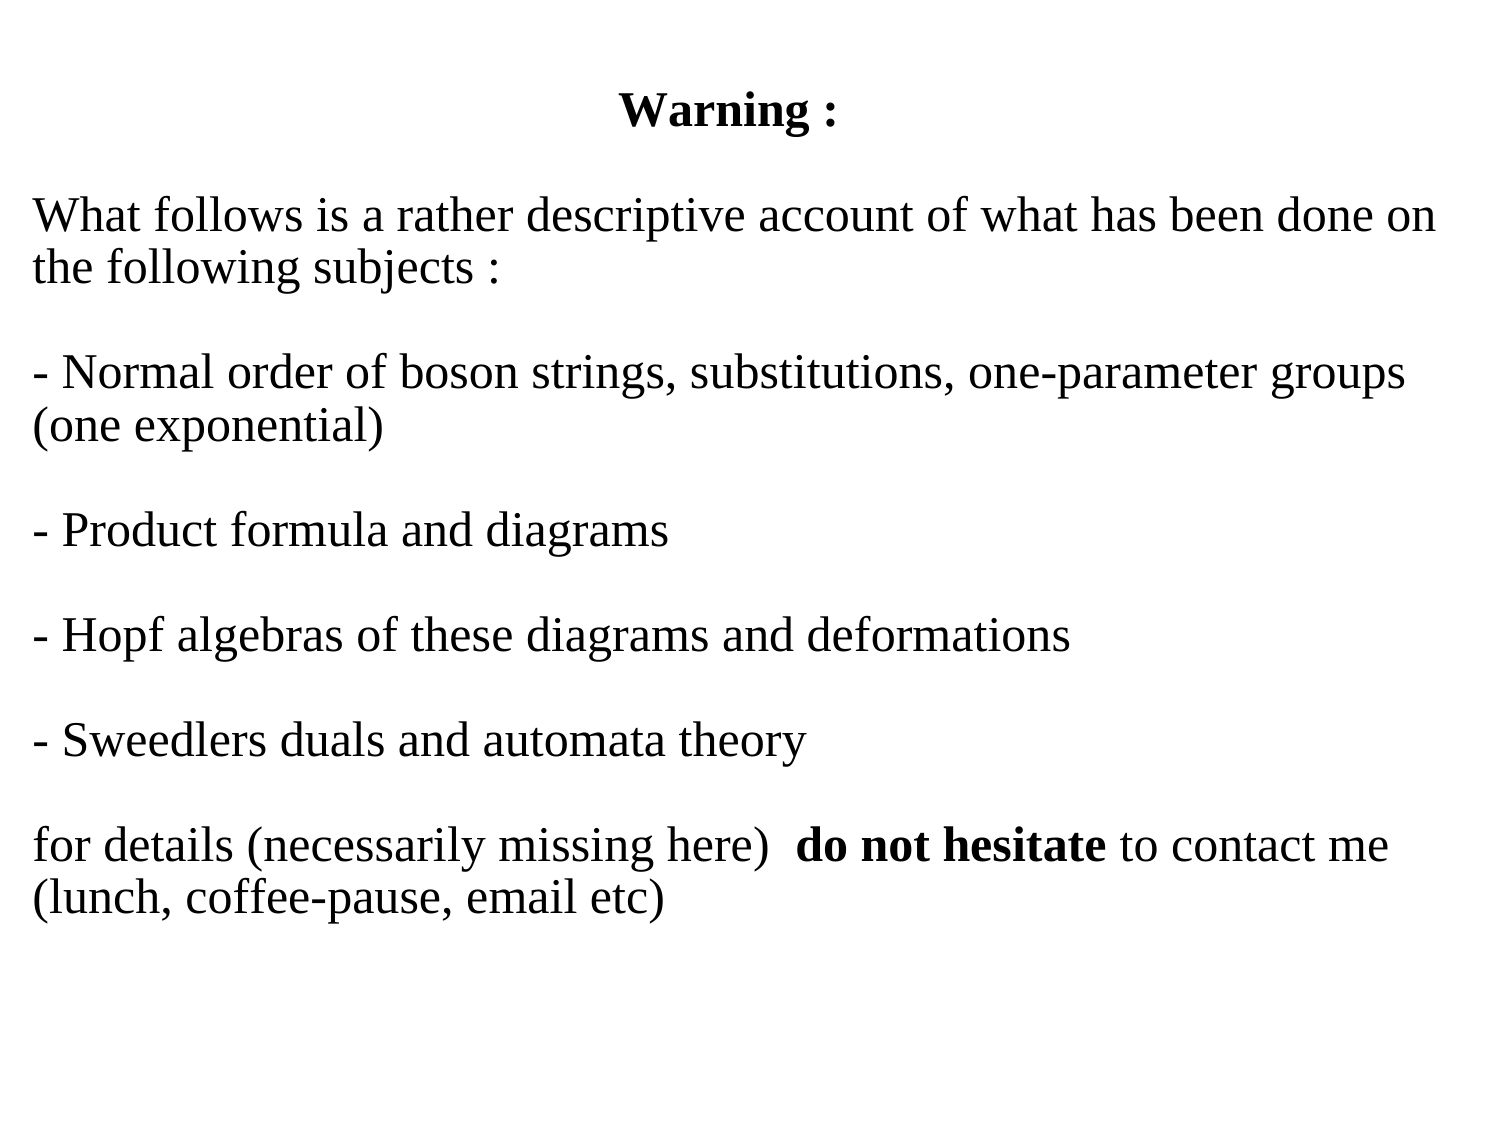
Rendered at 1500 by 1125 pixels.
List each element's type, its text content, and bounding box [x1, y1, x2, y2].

text_box Warning : What follows is a rather descriptive account of what has been done on the following subjects : - Normal order of boson strings, substitutions, one-parameter groups (one exponential) - Product formula and diagrams - Hopf algebras of these diagrams and deformations - Sweedlers duals and automata theory for details (necessarily missing here) do not hesitate to contact me (lunch, coffee-pause, email etc) [17, 76, 1465, 1081]
